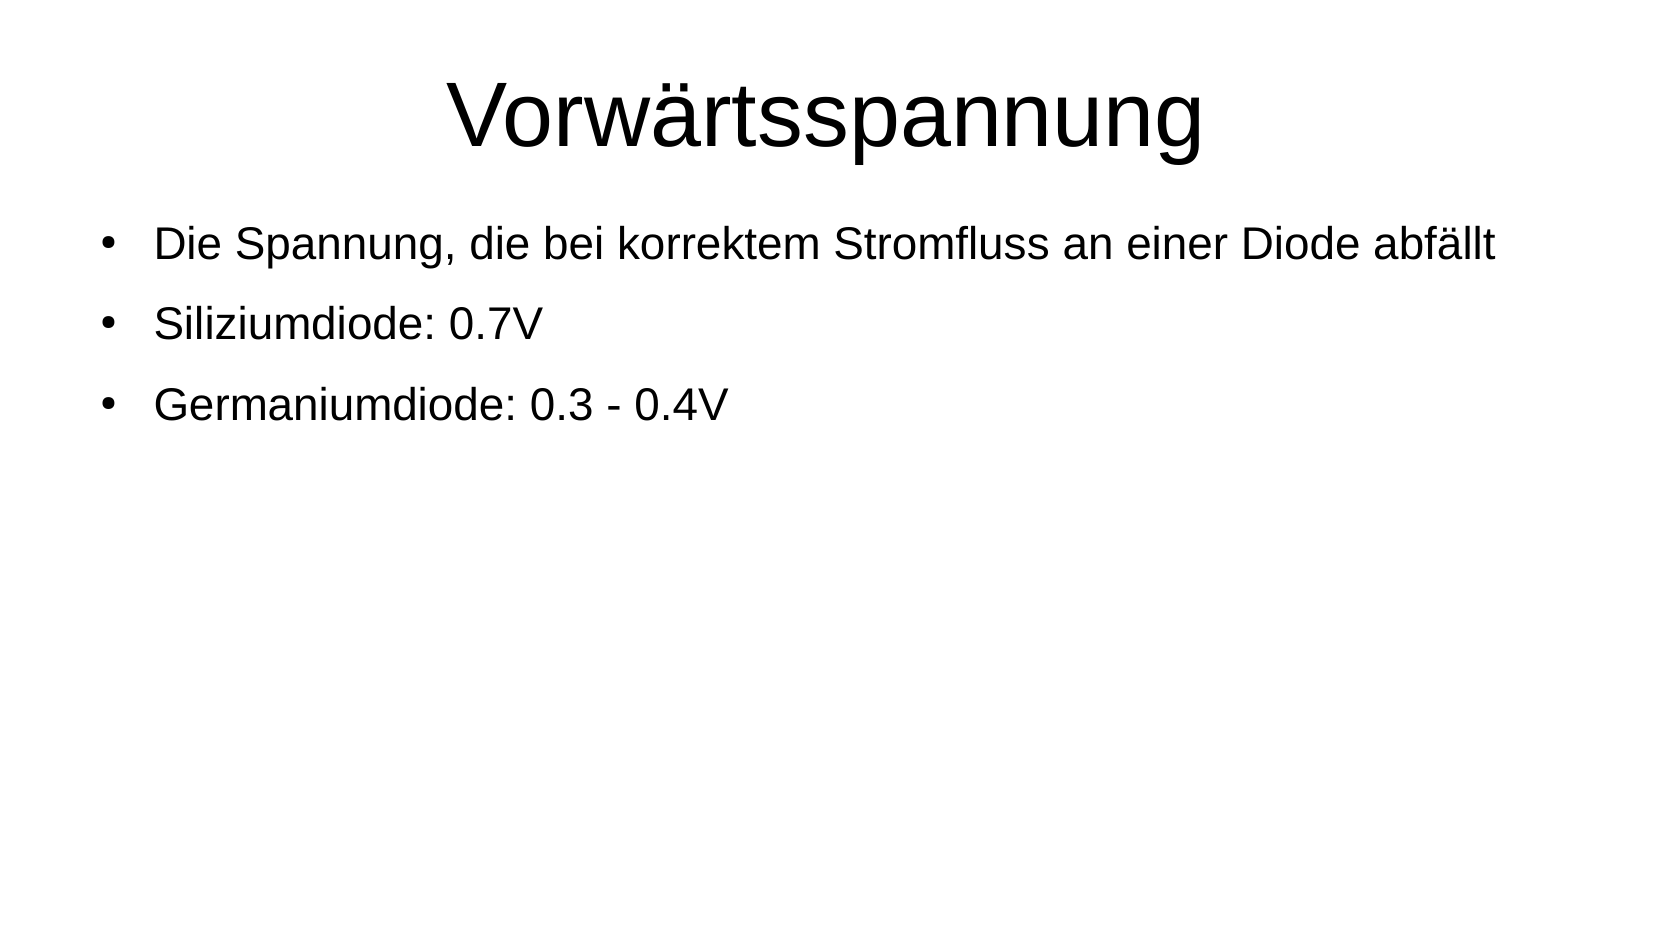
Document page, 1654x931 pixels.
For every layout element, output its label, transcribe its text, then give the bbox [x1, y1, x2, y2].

list Die Spannung, die bei korrektem Stromfluss an einer Diode abfällt Siliziumdiode: 0.7V Germaniumdiode: 0.3 - 0.4V [82, 217, 1571, 758]
title Vorwärtsspannung [82, 37, 1571, 193]
